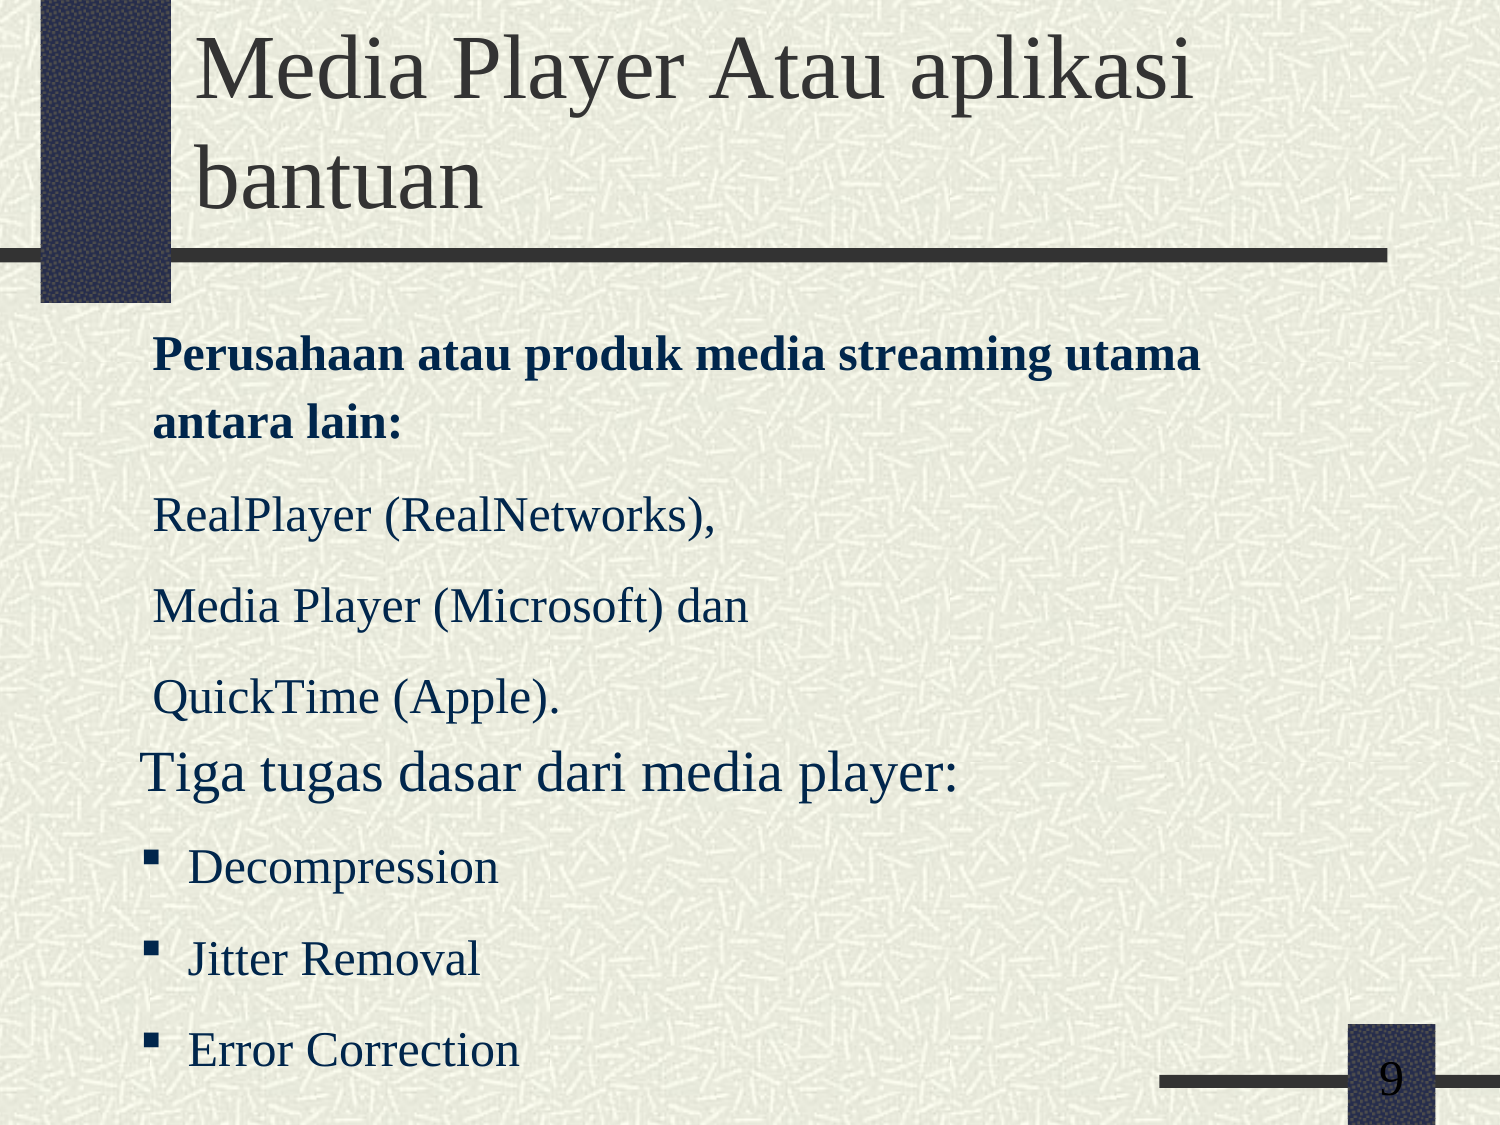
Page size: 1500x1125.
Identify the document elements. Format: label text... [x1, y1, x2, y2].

text_box Perusahaan atau produk media streaming utama antara lain: RealPlayer (RealNetworks), Media Player (Microsoft) dan QuickTime (Apple). [137, 312, 1263, 823]
title Media Player Atau aplikasi bantuan [179, 0, 1455, 235]
text_box Tiga tugas dasar dari media player: Decompression Jitter Removal Error Correction [125, 724, 1251, 1085]
picture [0, 0, 1500, 1125]
